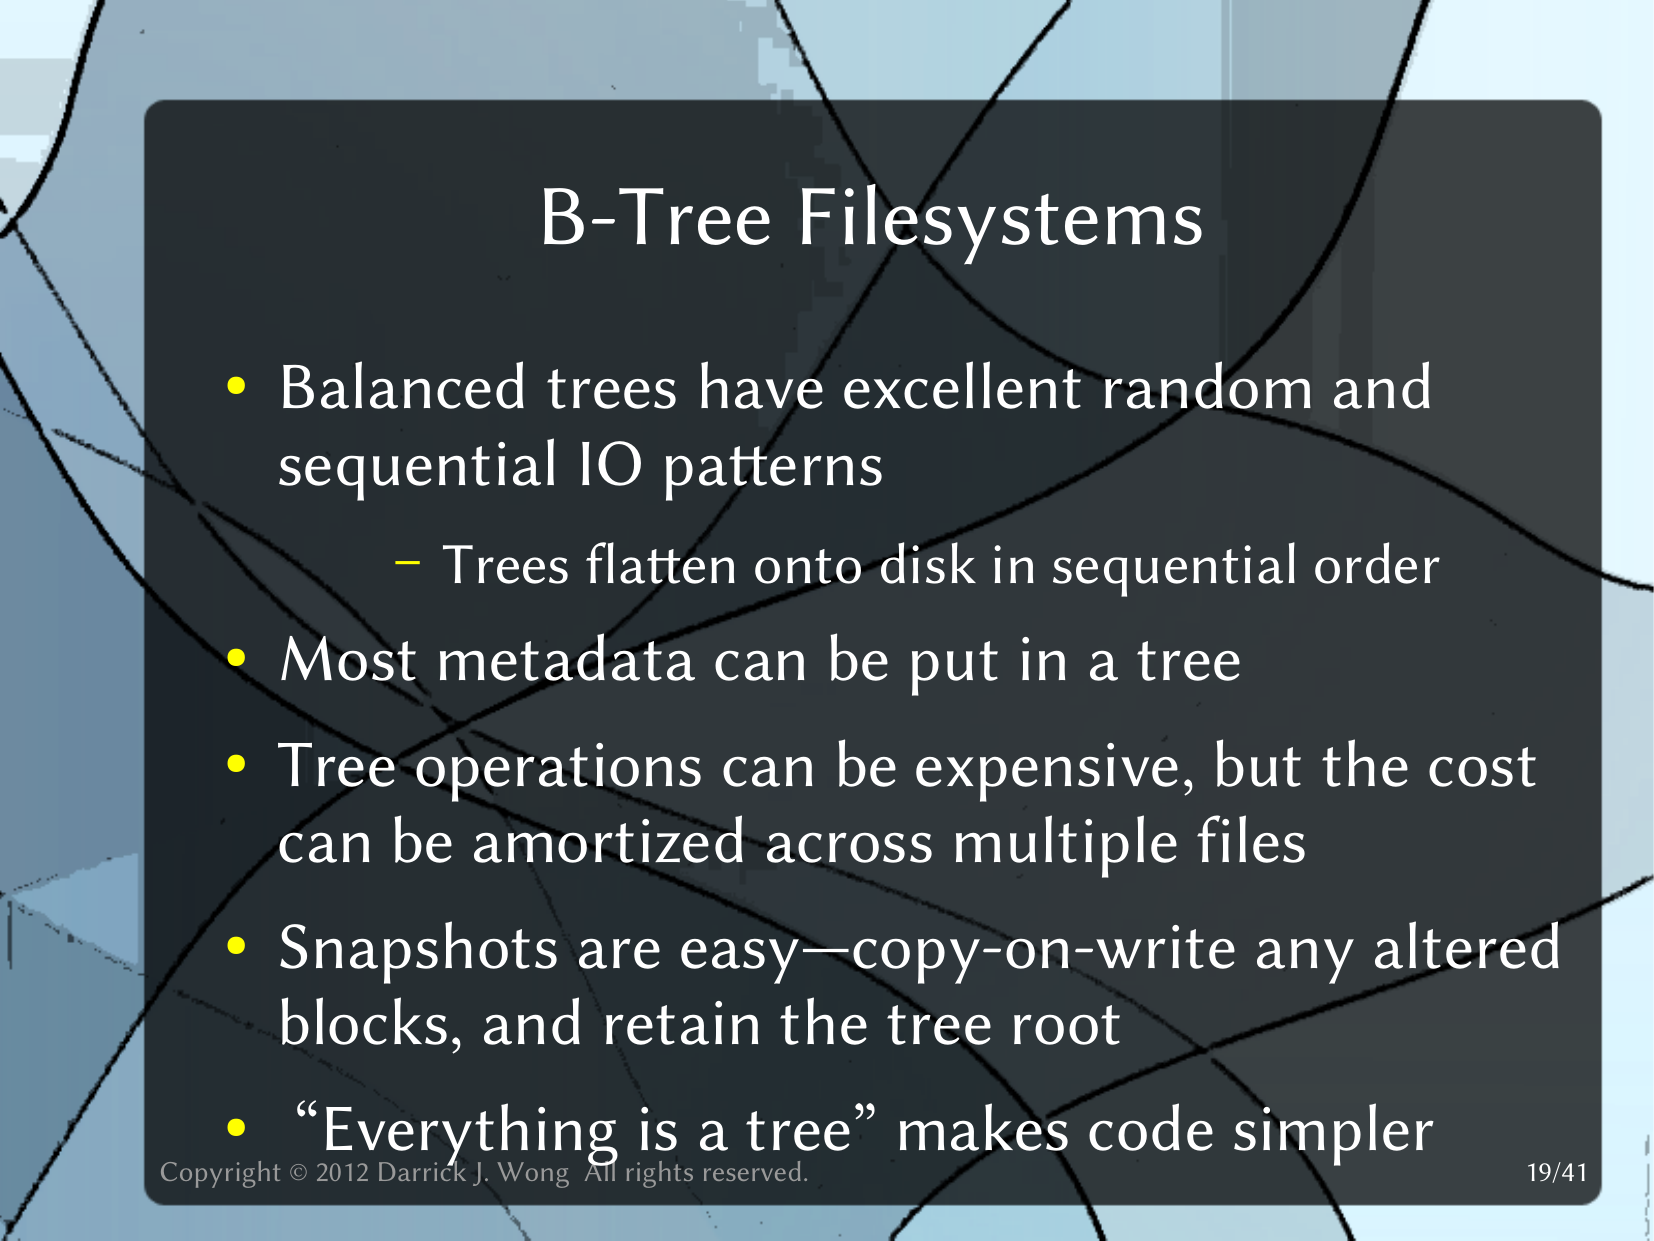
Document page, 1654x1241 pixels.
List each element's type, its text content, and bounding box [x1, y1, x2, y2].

list Balanced trees have excellent random and sequential IO patterns Trees flatten onto disk in sequential order Most metadata can be put in a tree Tree operations can be expensive, but the cost can be amortized across multiple files Snapshots are easy—copy-on-write any altered blocks, and retain the tree root “Everything is a tree” makes code simpler [206, 349, 1571, 1168]
title B-Tree Filesystems [159, 108, 1583, 325]
picture [0, 0, 1654, 1241]
